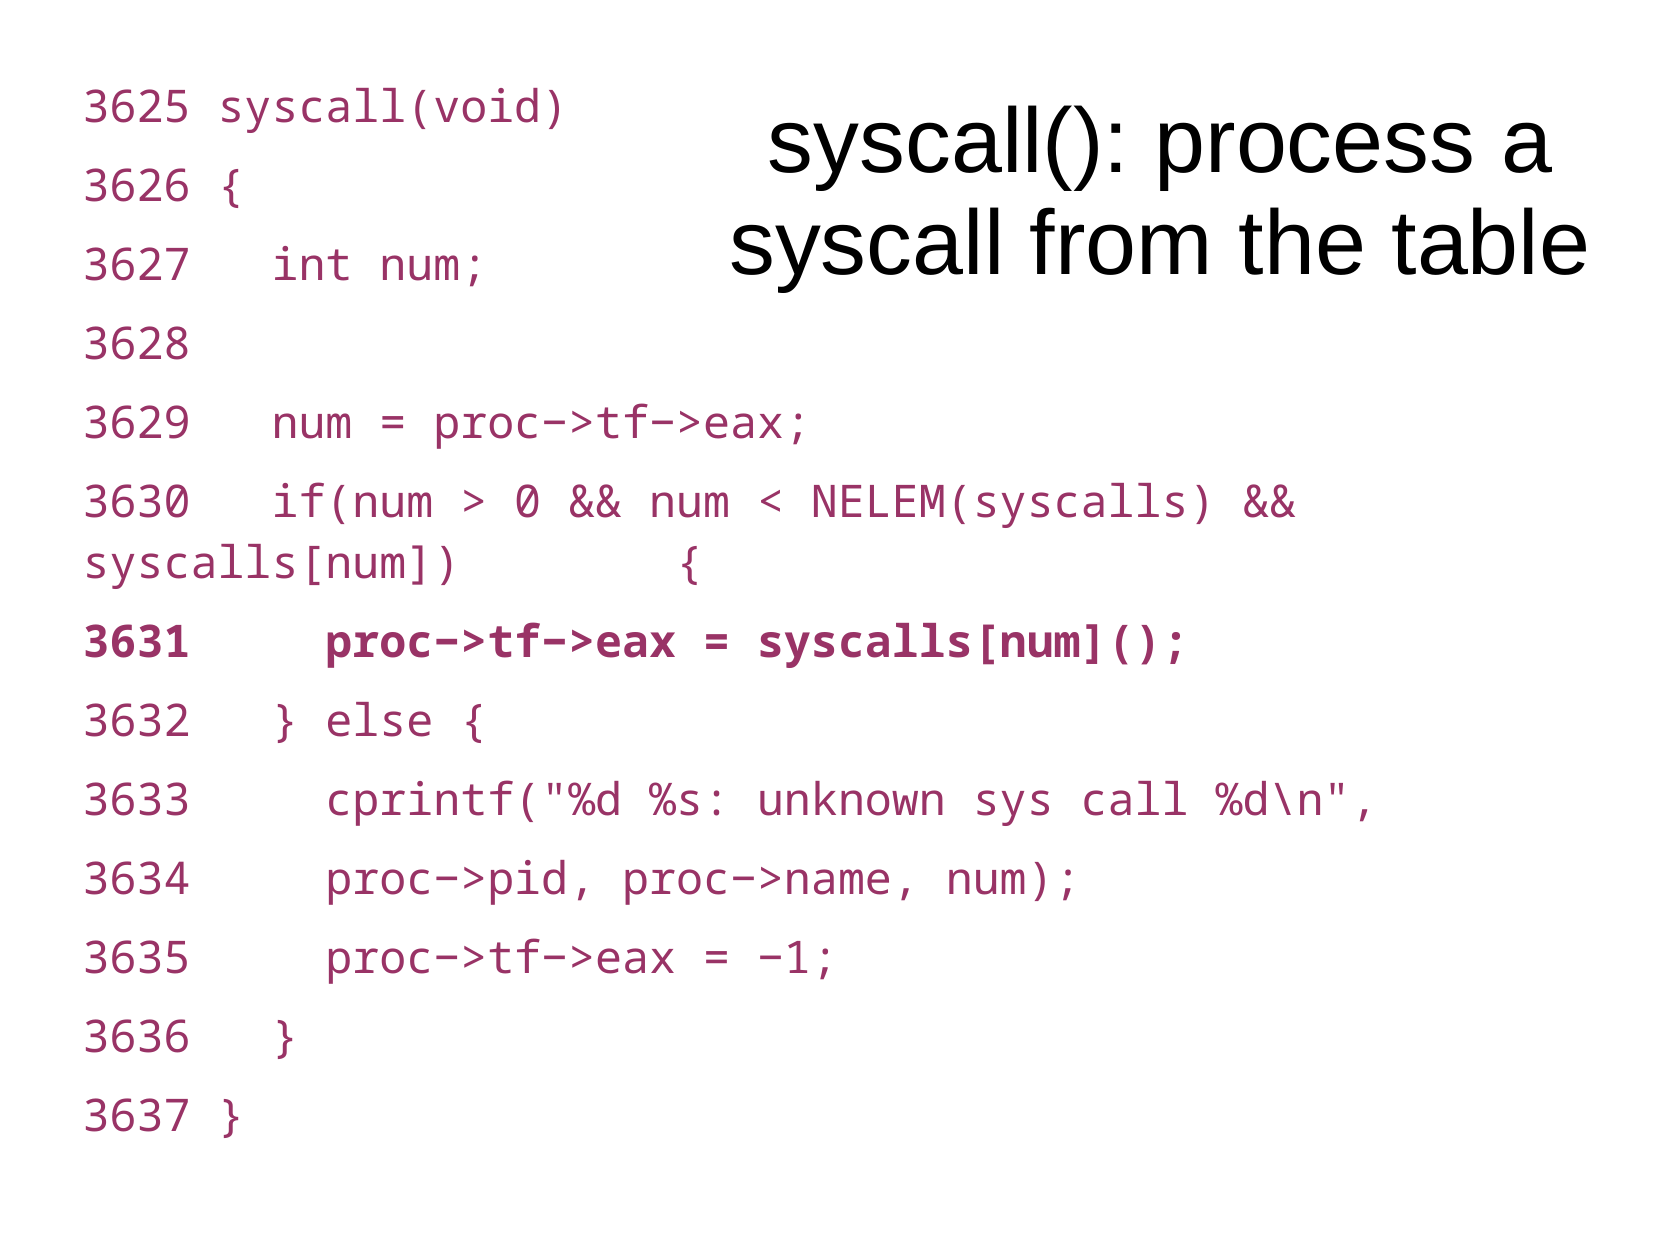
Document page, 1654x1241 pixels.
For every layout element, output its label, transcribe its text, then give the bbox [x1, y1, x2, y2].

title syscall(): process a syscall from the table [712, 88, 1609, 296]
list 3625 syscall(void) 3626 { 3627 int num; 3628 3629 num = proc−>tf−>eax; 3630 if(num > 0 && num < NELEM(syscalls) && syscalls[num]) { 3631 proc−>tf−>eax = syscalls[num](); 3632 } else { 3633 cprintf("%d %s: unknown sys call %d\n", 3634 proc−>pid, proc−>name, num); 3635 proc−>tf−>eax = −1; 3636 } 3637 } [82, 75, 1571, 1163]
